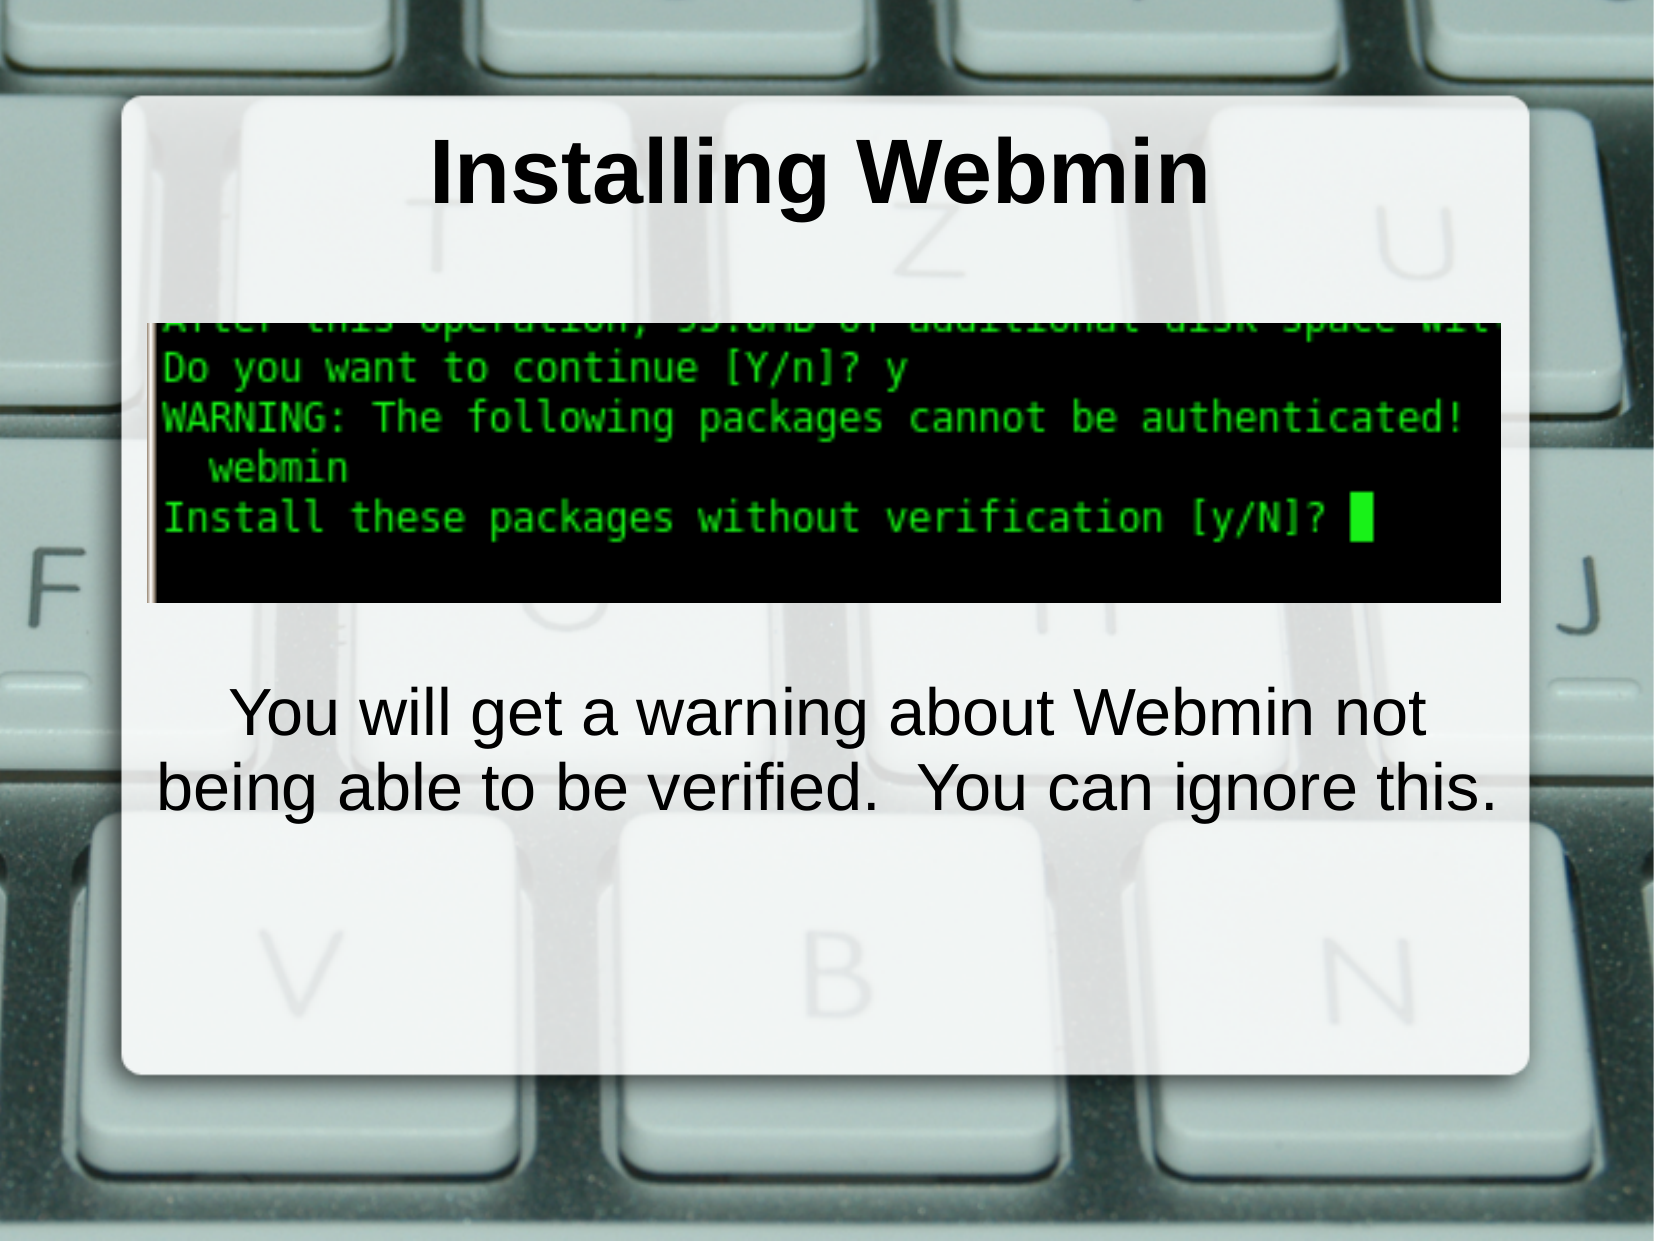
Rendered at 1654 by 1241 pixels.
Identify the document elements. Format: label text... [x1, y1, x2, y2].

title Installing Webmin [135, 112, 1506, 231]
list You will get a warning about Webmin not being able to be verified. You can ignore this. [150, 675, 1507, 1055]
picture [0, 0, 1654, 1241]
